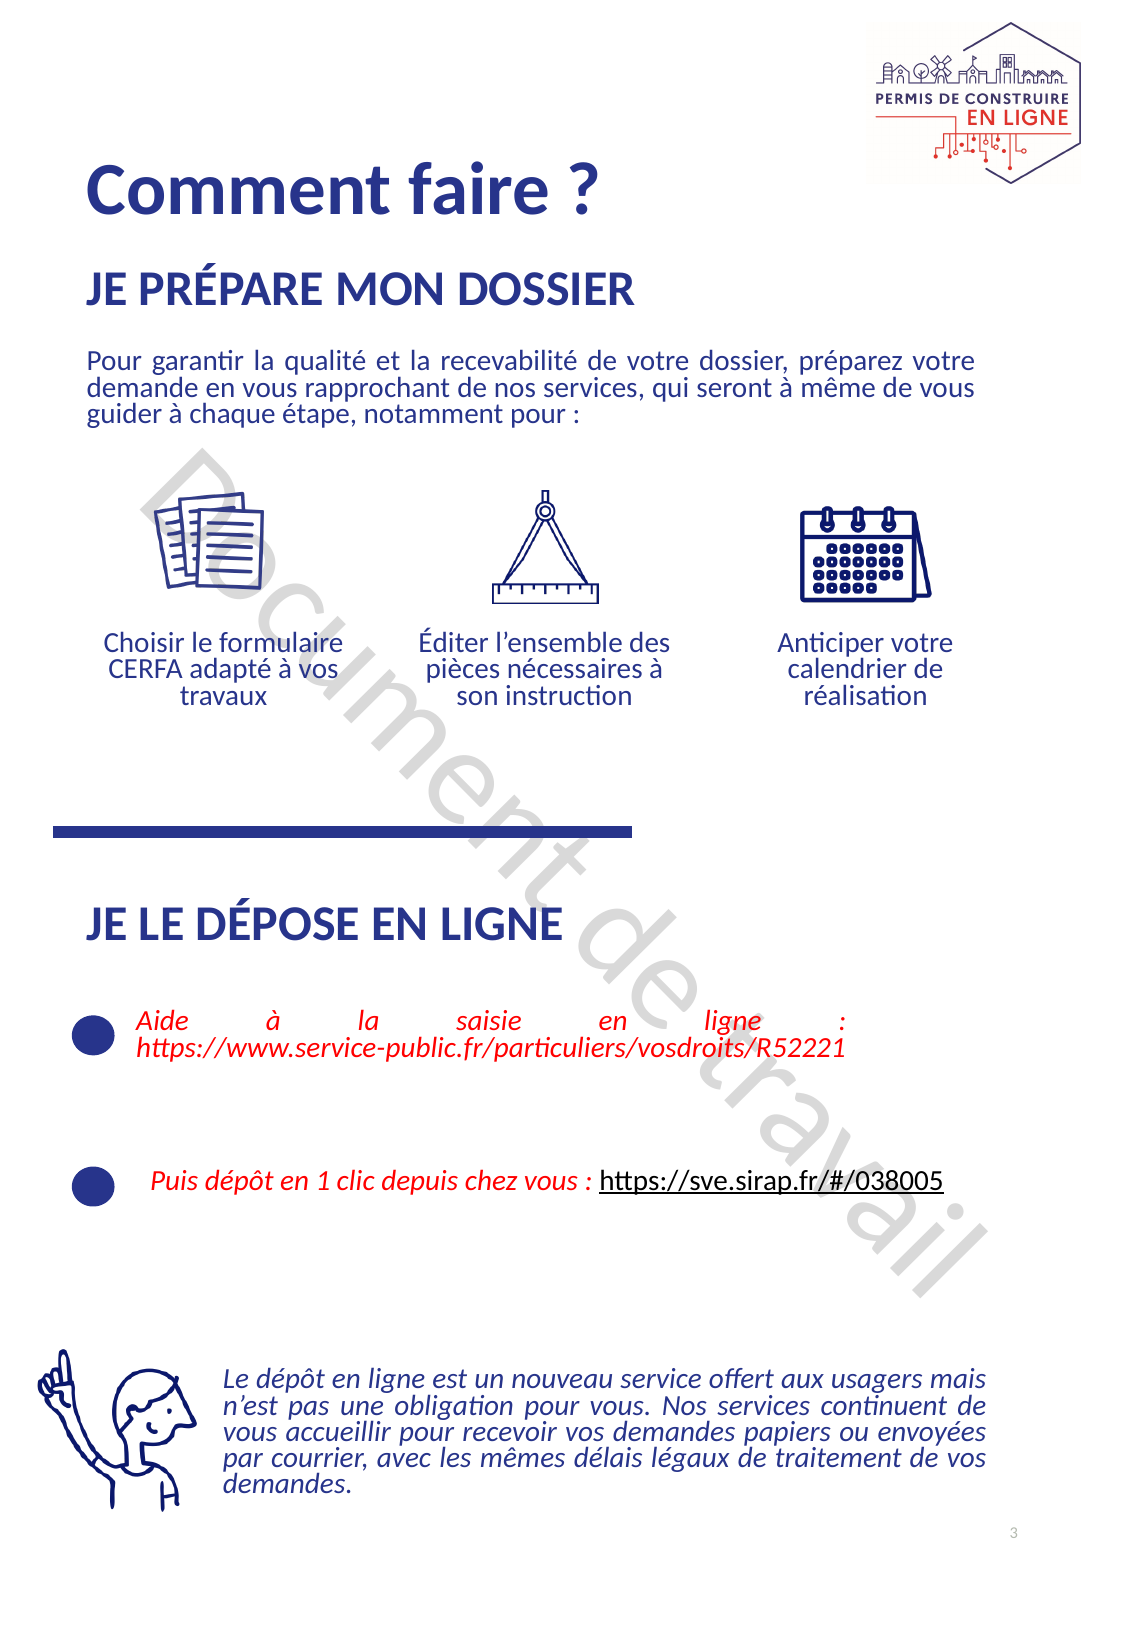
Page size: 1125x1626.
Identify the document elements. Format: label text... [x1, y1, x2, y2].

picture [488, 490, 602, 604]
text_box [71, 1166, 115, 1207]
text_box Aide à la saisie en ligne : https://www.service-public.fr/particuliers/vosdroits/R52221 [121, 1009, 1014, 1143]
text_box Choisir le formulaire CERFA adapté à vos travaux [71, 631, 376, 764]
picture [796, 485, 935, 624]
picture [30, 1344, 204, 1517]
text_box JE PRÉPARE MON DOSSIER [71, 269, 1018, 319]
text_box Comment faire ? [71, 119, 951, 269]
picture [135, 467, 280, 612]
text_box JE LE DÉPOSE EN LIGNE [71, 904, 1018, 954]
text_box Pour garantir la qualité et la recevabilité de votre dossier, préparez votre demande en vous rapprochant de nos services, qui seront à même de vous guider à chaque étape, notamment pour : [71, 349, 1018, 483]
text_box Puis dépôt en 1 clic depuis chez vous : https://sve.sirap.fr/#/038005 [135, 1169, 1028, 1302]
text_box Le dépôt en ligne est un nouveau service offert aux usagers mais n’est pas une obligation pour vous. Nos services continuent de vous accueillir pour recevoir vos demandes papiers ou envoyées par courrier, avec les mêmes délais légaux de traitement de vos demandes. [208, 1367, 1010, 1501]
text_box [1009, 1524, 1059, 1545]
text_box Éditer l’ensemble des pièces nécessaires à son instruction [392, 631, 697, 764]
text_box [71, 1015, 115, 1056]
text_box Anticiper votre calendrier de réalisation [713, 631, 1018, 764]
